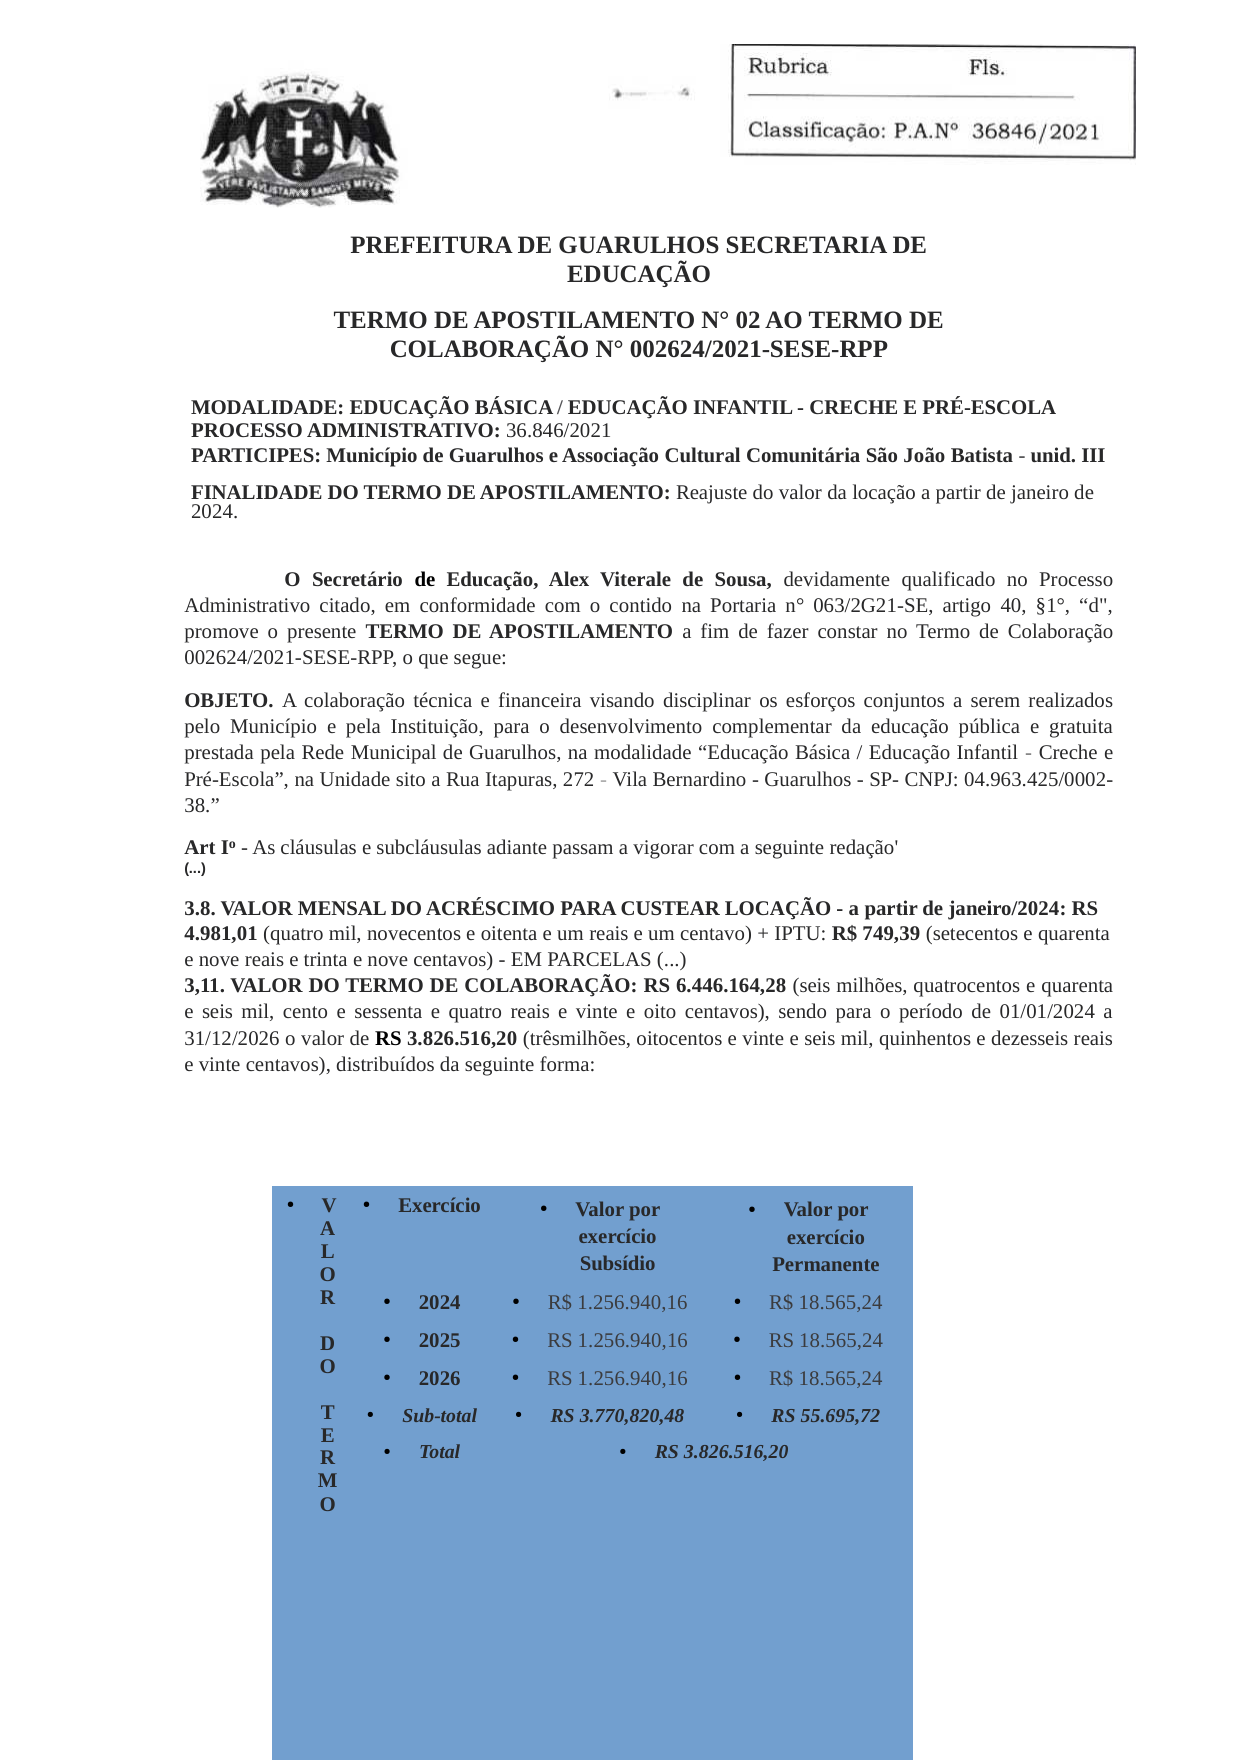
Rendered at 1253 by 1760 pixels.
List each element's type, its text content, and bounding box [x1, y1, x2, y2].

text_box O Secretário de Educação, Alex Viterale de Sousa, devidamente qualificado no Processo Administrativo citado, em conformidade com o contido na Portaria n° 063/2G21-SE, artigo 40, §1°, “d", promove o presente TERMO DE APOSTILAMENTO a fim de fazer constar no Termo de Colaboração 002624/2021-SESE-RPP, o que segue: OBJETO. A colaboração técnica e financeira visando disciplinar os esforços conjuntos a serem realizados pelo Município e pela Instituição, para o desenvolvimento complementar da educação pública e gratuita prestada pela Rede Municipal de Guarulhos, na modalidade “Educação Básica / Educação Infantil - Creche e Pré-Escola”, na Unidade sito a Rua Itapuras, 272 - Vila Bernardino - Guarulhos - SP- CNPJ: 04.963.425/0002-38.” Art Io - As cláusulas e subcláusulas adiante passam a vigorar com a seguinte redação' (...) 3.8. VALOR MENSAL DO ACRÉSCIMO PARA CUSTEAR LOCAÇÃO - a partir de janeiro/2024: RS 4.981,01 (quatro mil, novecentos e oitenta e um reais e um centavo) + IPTU: R$ 749,39 (setecentos e quarenta e nove reais e trinta e nove centavos) - EM PARCELAS (...) 3,11. VALOR DO TERMO DE COLABORAÇÃO: RS 6.446.164,28 (seis milhões, quatrocentos e quarenta e seis mil, cento e sessenta e quatro reais e vinte e oito centavos), sendo para o período de 01/01/2024 a 31/12/2026 o valor de RS 3.826.516,20 (trêsmilhões, oitocentos e vinte e seis mil, quinhentos e dezesseis reais e vinte centavos), distribuídos da seguinte forma: [184, 564, 1113, 1161]
table_header Exercício [348, 1186, 496, 1284]
picture [200, 45, 1136, 208]
table_cell 2024 [348, 1284, 496, 1322]
table_cell R$ 18.565,24 [704, 1284, 913, 1322]
text_box MODALIDADE: EDUCAÇÃO BÁSICA / EDUCAÇÃO INFANTIL - CRECHE E PRÉ-ESCOLA PROCESSO ADMINISTRATIVO: 36.846/2021 PARTICIPES: Município de Guarulhos e Associação Cultural Comunitária São João Batista - unid. III FINALIDADE DO TERMO DE APOSTILAMENTO: Reajuste do valor da locação a partir de janeiro de 2024. [191, 396, 1121, 536]
table_cell RS 55.695,72 [704, 1397, 913, 1434]
table_cell Total [348, 1434, 496, 1760]
table_header Valor por exercício Subsídio [496, 1186, 704, 1284]
table_cell RS 1.256.940,16 [496, 1322, 704, 1359]
table_cell R$ 18.565,24 [704, 1359, 913, 1397]
text_box PREFEITURA DE GUARULHOS SECRETARIA DE EDUCAÇÃO TERMO DE APOSTILAMENTO N° 02 AO TERMO DE COLABORAÇÃO N° 002624/2021-SESE-RPP [295, 230, 984, 374]
table_header VALOR DO TERMO [272, 1186, 348, 1760]
table_cell R$ 1.256.940,16 [496, 1284, 704, 1322]
table_cell RS 1.256.940,16 [496, 1359, 704, 1397]
table_cell RS 3.826.516,20 [496, 1434, 913, 1760]
table_cell 2026 [348, 1359, 496, 1397]
table_cell RS 3.770,820,48 [496, 1397, 704, 1434]
table_cell Sub-total [348, 1397, 496, 1434]
table_cell 2025 [348, 1322, 496, 1359]
table_cell RS 18.565,24 [704, 1322, 913, 1359]
table_header Valor por exercício Permanente [704, 1186, 913, 1284]
